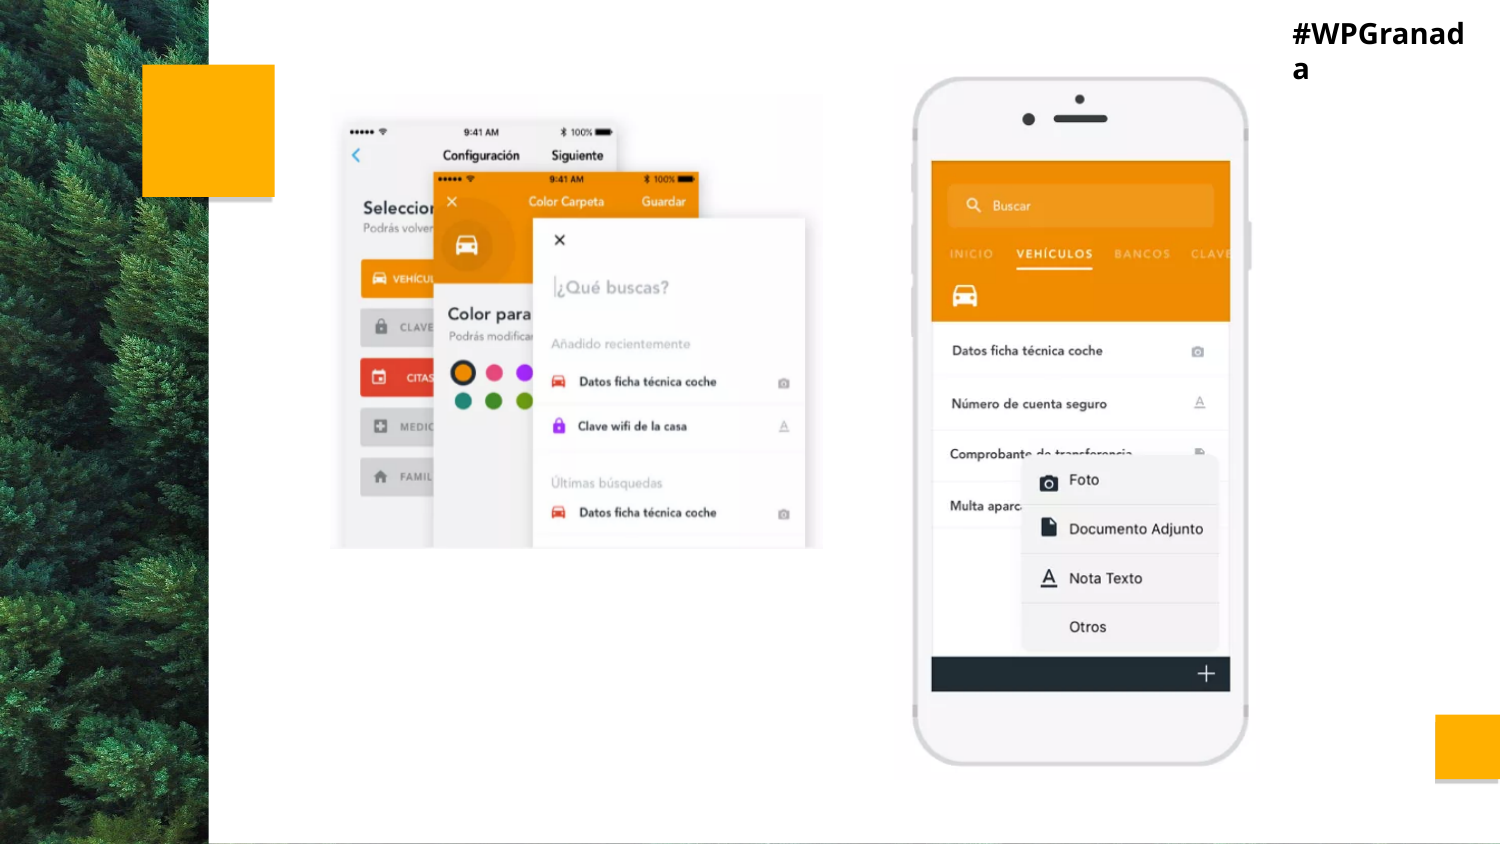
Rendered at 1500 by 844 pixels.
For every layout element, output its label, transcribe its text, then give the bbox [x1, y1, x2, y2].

picture [894, 64, 1260, 780]
picture [0, 0, 208, 844]
picture [330, 94, 823, 549]
text_box #WPGranada [1277, 0, 1481, 54]
